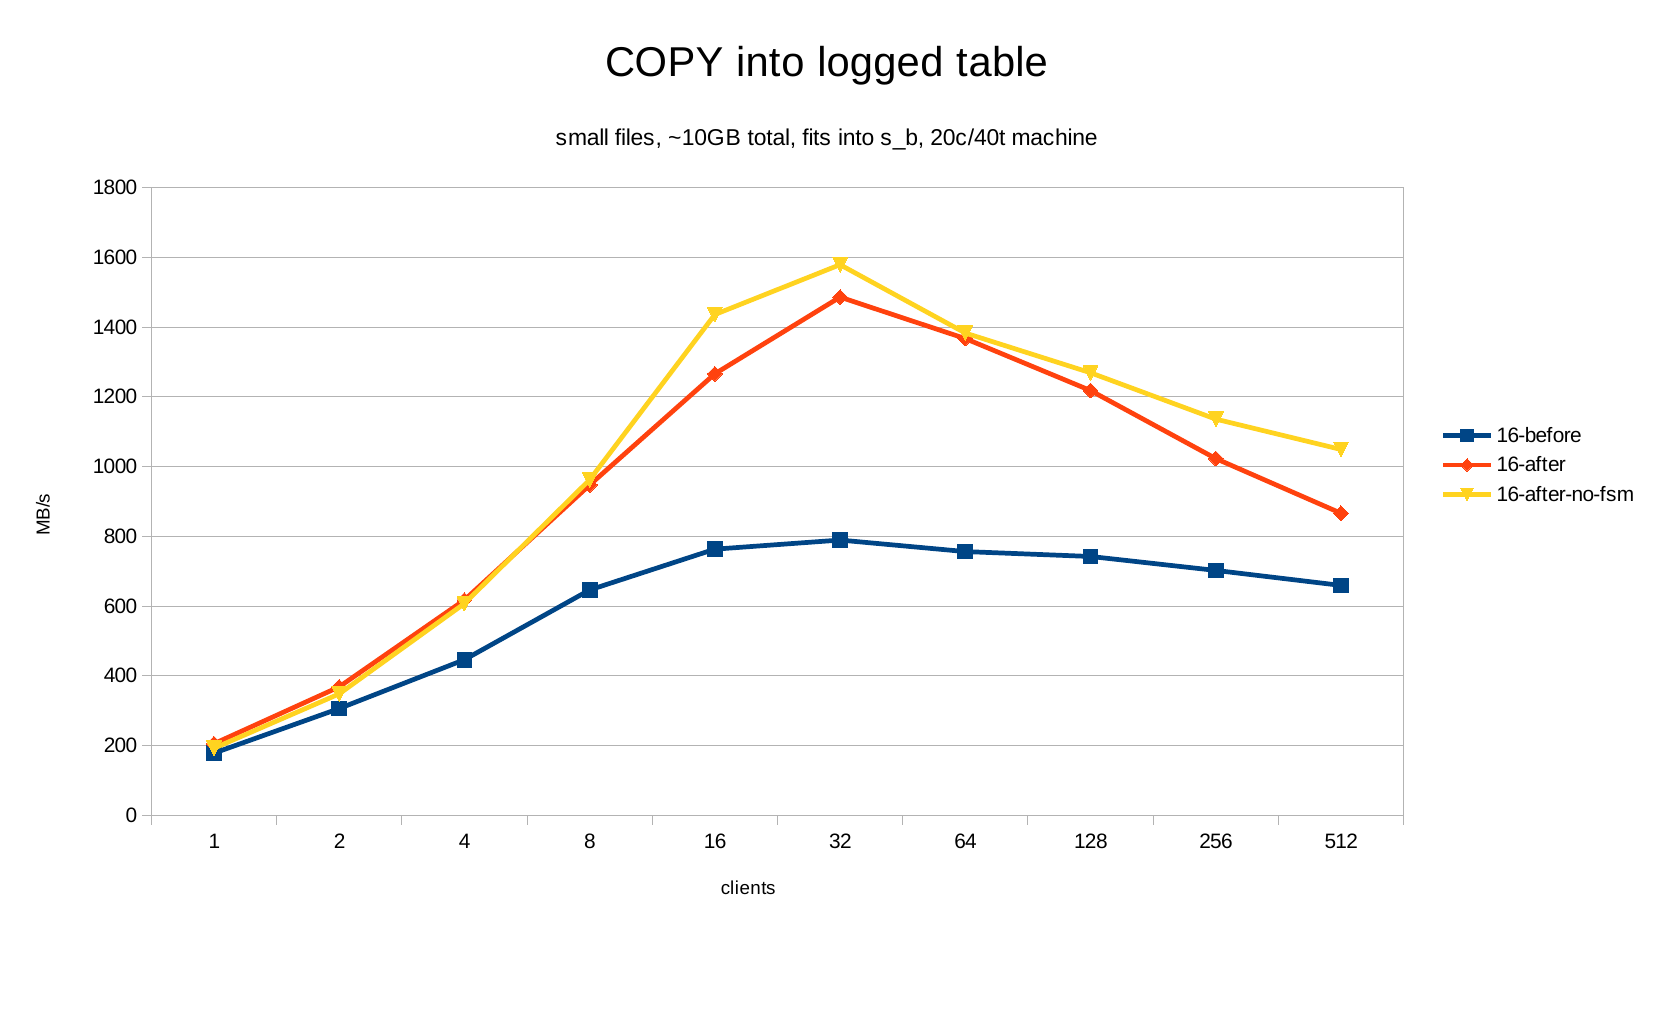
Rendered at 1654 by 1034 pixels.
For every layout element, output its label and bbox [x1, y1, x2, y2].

chart [0, 0, 1654, 931]
